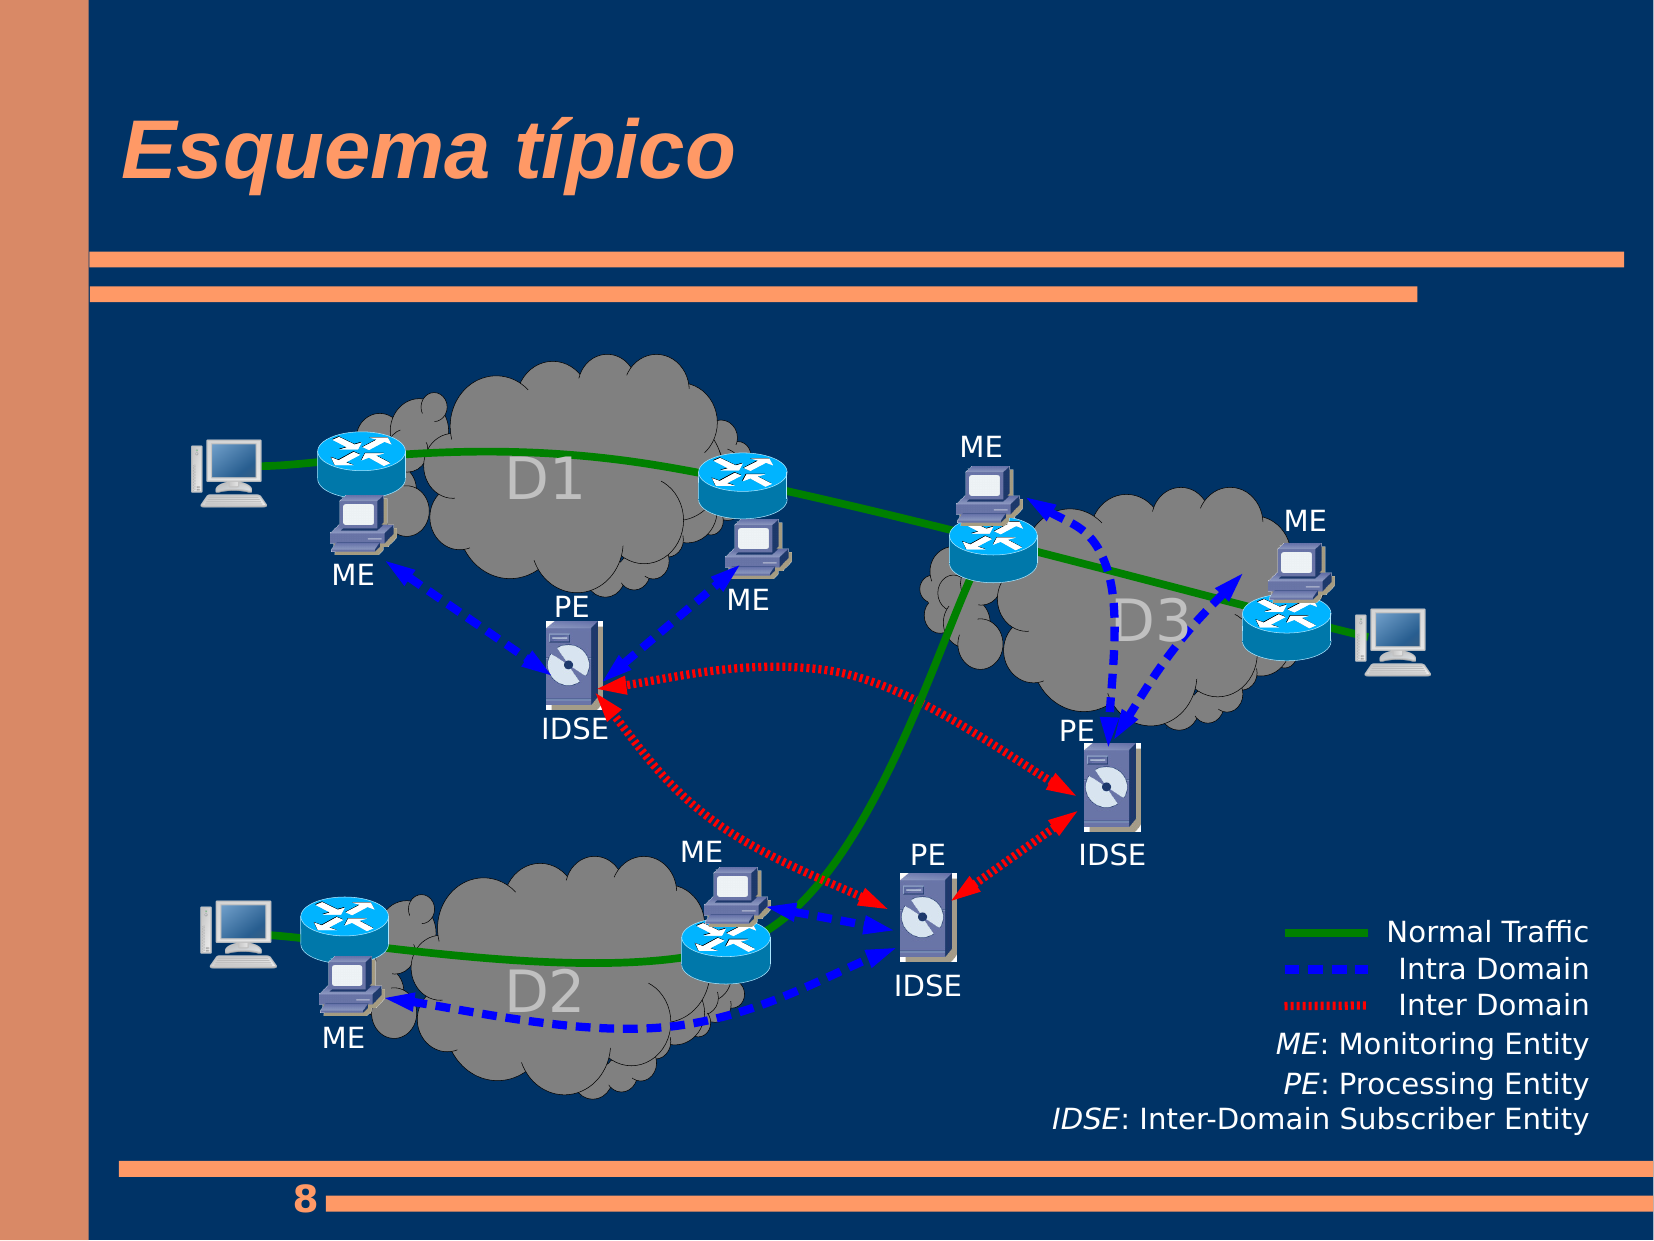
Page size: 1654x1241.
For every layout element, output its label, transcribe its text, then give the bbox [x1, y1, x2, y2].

picture [1341, 604, 1447, 680]
picture [330, 495, 397, 555]
text_box ME [1283, 499, 1328, 543]
text_box ME [726, 578, 771, 624]
text_box ME [331, 553, 376, 599]
text_box Inter Domain [1398, 983, 1591, 1022]
text_box [919, 487, 1332, 731]
text_box D2 [489, 950, 649, 1057]
picture [319, 956, 385, 1016]
text_box IDSE: Inter-Domain Subscriber Entity [1052, 1097, 1591, 1143]
text_box ME [959, 425, 1004, 466]
text_box D1 [489, 437, 649, 544]
picture [704, 867, 771, 927]
text_box [300, 856, 771, 1100]
title Esquema típico [121, 46, 1534, 254]
text_box Normal Traffic [1386, 910, 1591, 956]
picture [900, 873, 957, 962]
picture [177, 435, 283, 511]
text_box IDSE [541, 707, 610, 753]
text_box [317, 354, 788, 598]
picture [1084, 743, 1141, 832]
text_box ME [679, 829, 724, 875]
text_box PE [553, 584, 591, 630]
text_box ME: Monitoring Entity [1275, 1022, 1591, 1068]
text_box PE [1058, 709, 1096, 755]
text_box IDSE [1078, 833, 1147, 879]
text_box Intra Domain [1398, 946, 1591, 983]
picture [186, 896, 293, 972]
text_box ME [321, 1015, 366, 1061]
text_box PE [910, 832, 947, 878]
picture [546, 621, 603, 707]
picture [956, 466, 1023, 526]
picture [1268, 543, 1335, 603]
text_box D3 [1095, 580, 1255, 686]
picture [725, 519, 792, 579]
text_box PE: Processing Entity [1283, 1062, 1591, 1097]
text_box IDSE [894, 964, 963, 1010]
